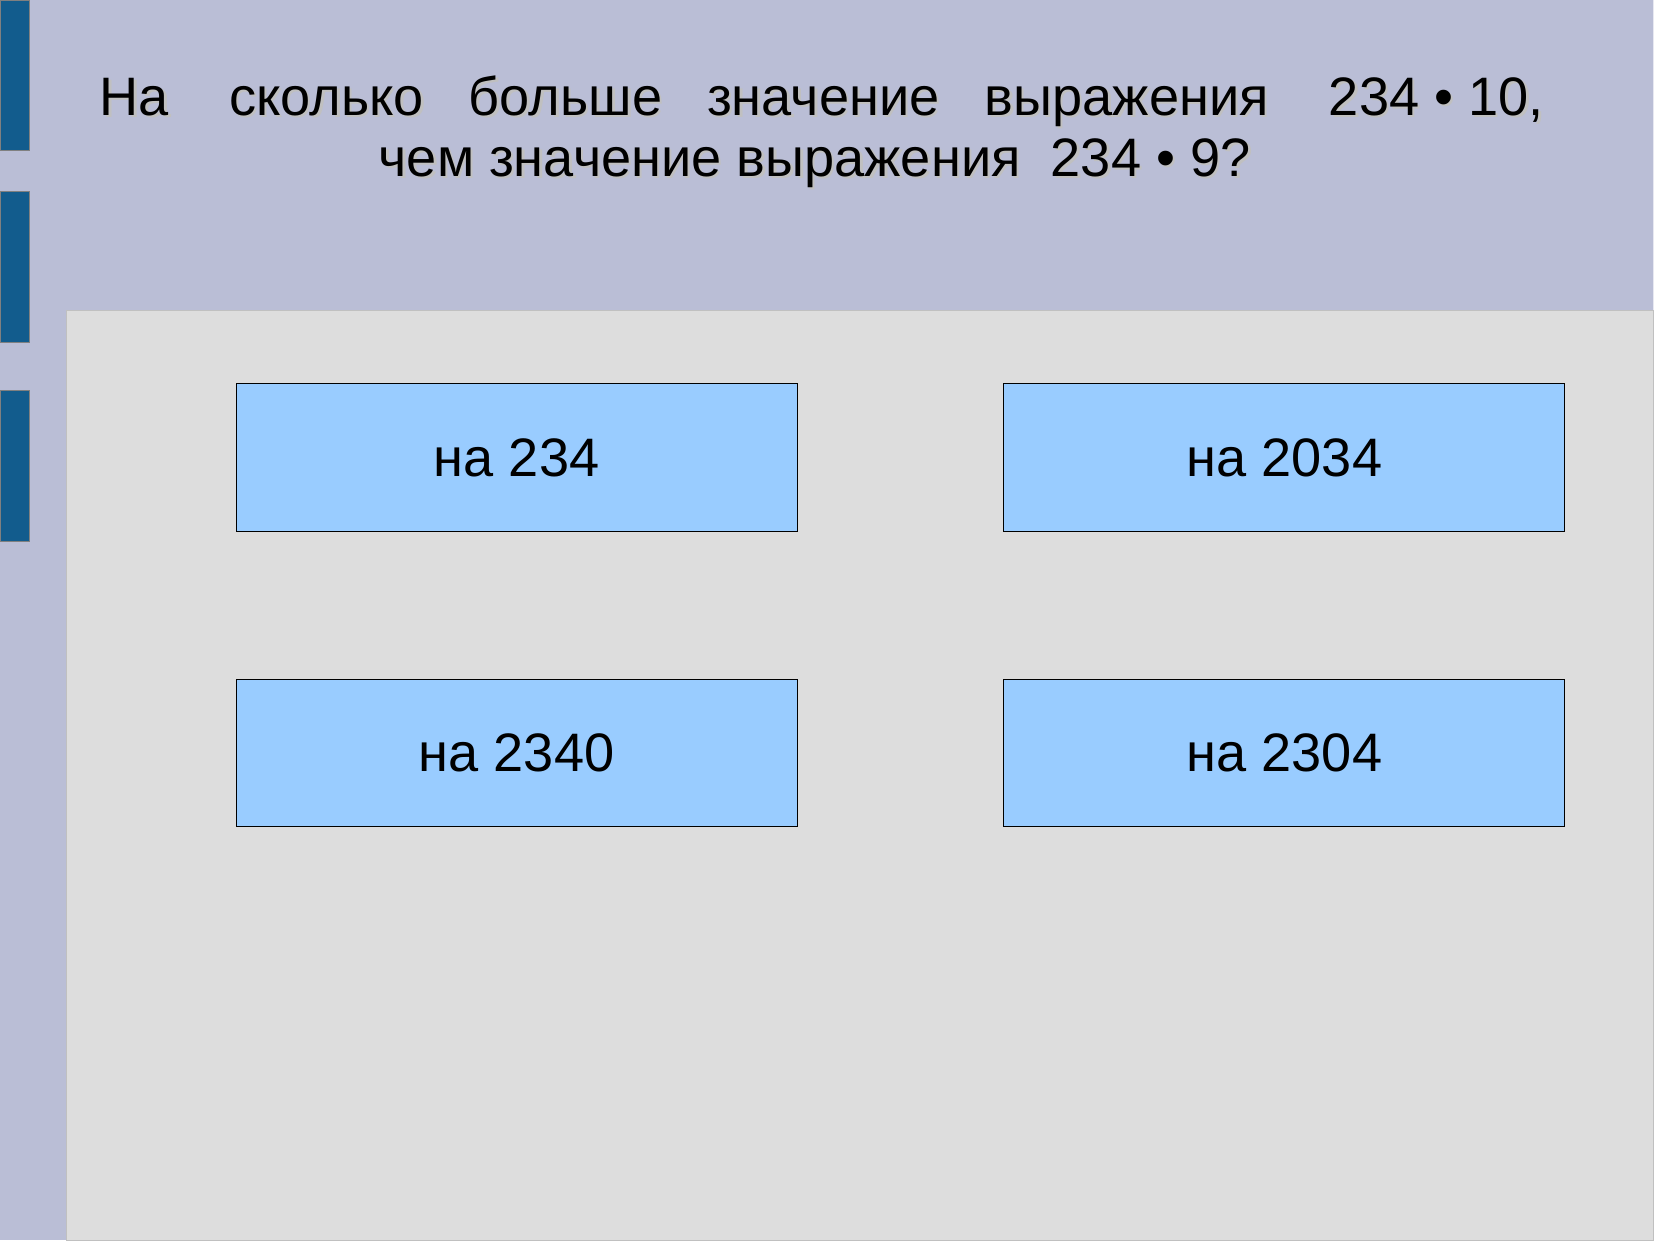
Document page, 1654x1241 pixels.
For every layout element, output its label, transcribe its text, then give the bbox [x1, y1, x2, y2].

text_box на 234 [236, 383, 798, 532]
text_box На сколько больше значение выражения 234 • 10, чем значение выражения 234 • 9? [0, 59, 1646, 241]
text_box на 2304 [1003, 679, 1565, 827]
text_box на 2340 [236, 679, 798, 827]
text_box на 2034 [1003, 383, 1565, 532]
